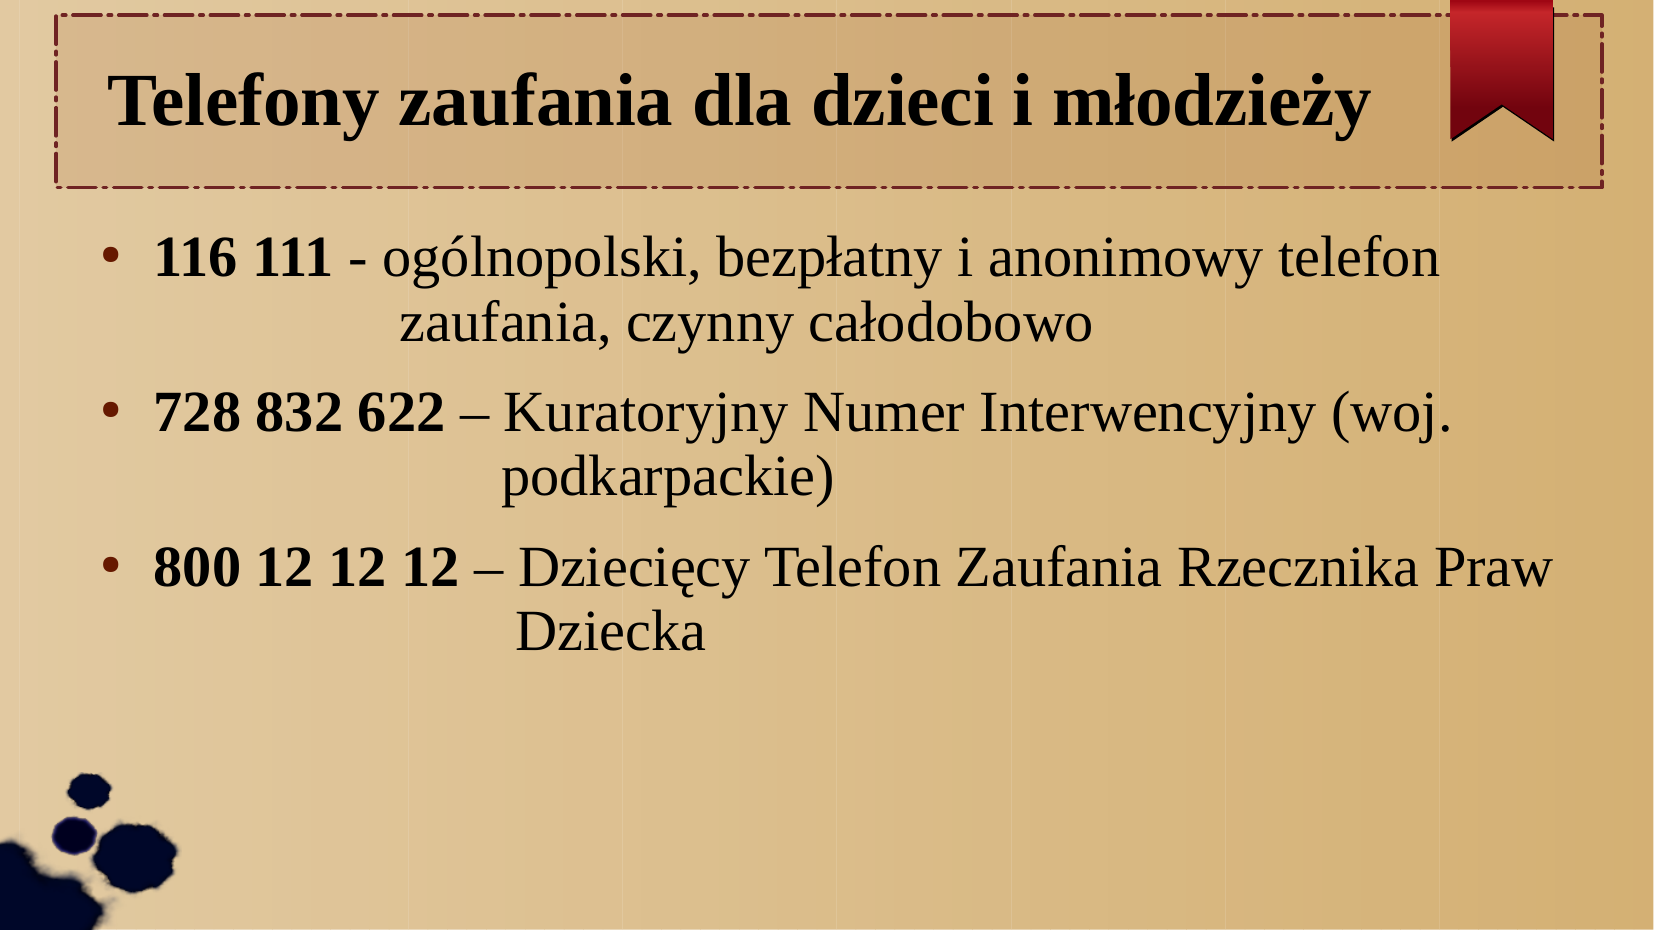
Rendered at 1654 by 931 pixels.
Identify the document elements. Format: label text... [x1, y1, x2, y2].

list 116 111 - ogólnopolski, bezpłatny i anonimowy telefon zaufania, czynny całodobowo 728 832 622 – Kuratoryjny Numer Interwencyjny (woj. podkarpackie) 800 12 12 12 – Dziecięcy Telefon Zaufania Rzecznika Praw Dziecka [82, 224, 1571, 764]
title Telefony zaufania dla dzieci i młodzieży [59, 11, 1441, 189]
